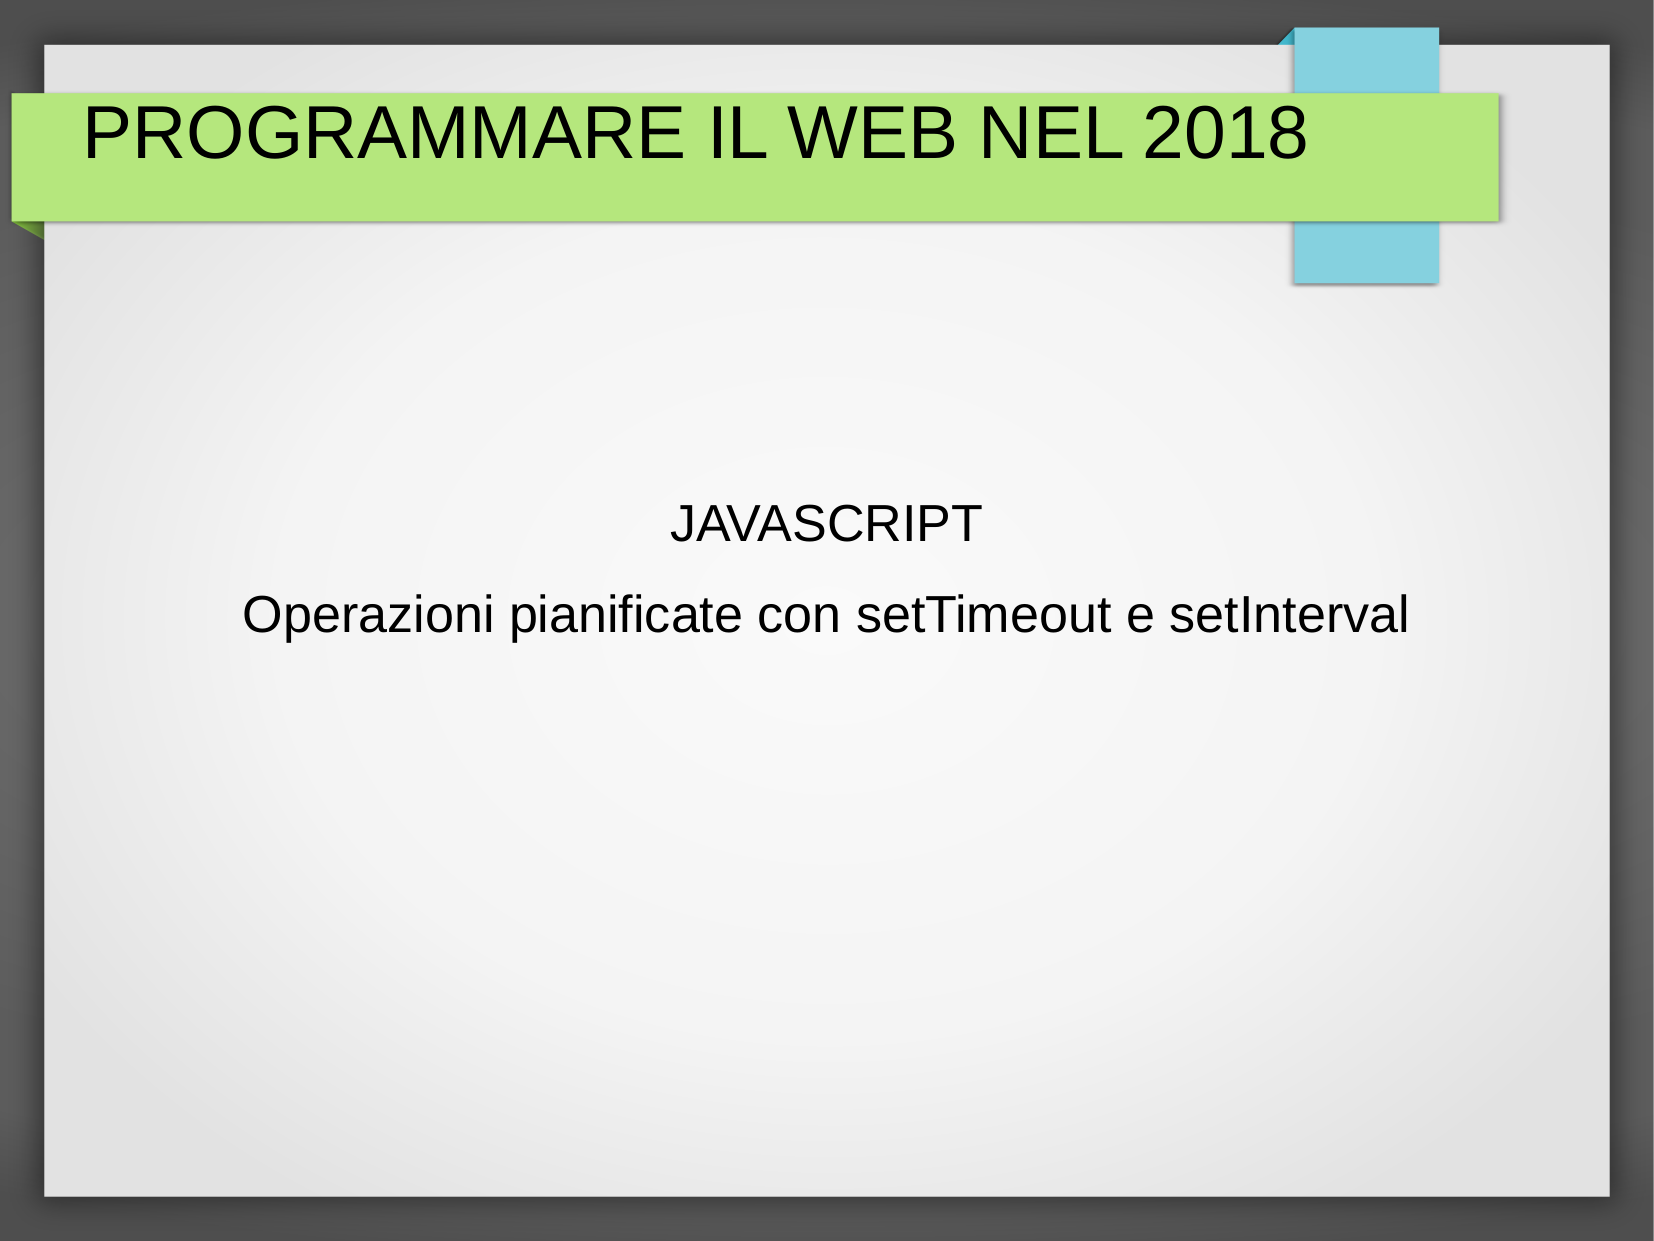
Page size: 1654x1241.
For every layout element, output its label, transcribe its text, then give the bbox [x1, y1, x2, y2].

title PROGRAMMARE IL WEB NEL 2018 [82, 44, 1489, 213]
picture [0, 0, 1654, 1241]
subtitle JAVASCRIPT Operazioni pianificate con setTimeout e setInterval [82, 250, 1571, 1158]
